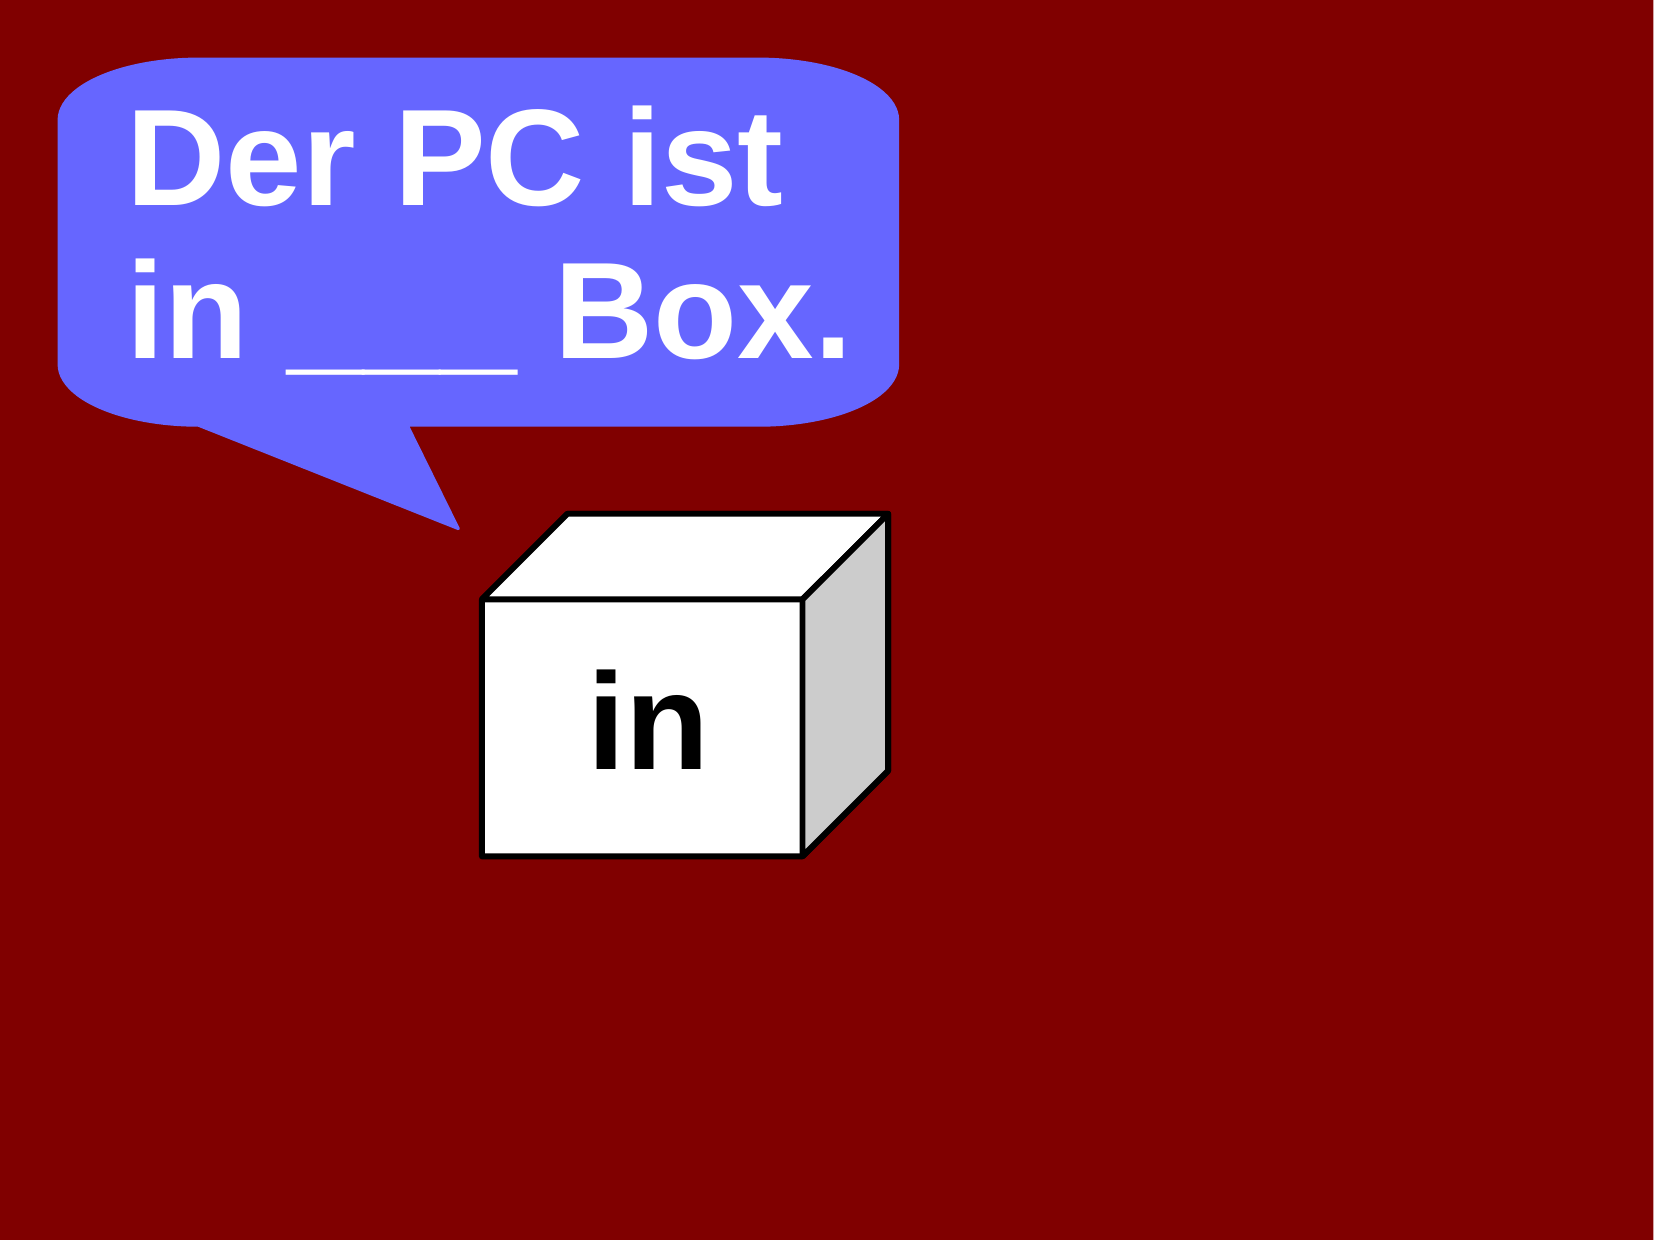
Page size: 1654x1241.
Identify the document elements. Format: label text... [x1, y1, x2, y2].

text_box [59, 59, 878, 529]
text_box in [572, 637, 727, 807]
text_box [481, 513, 889, 857]
text_box Der PC ist in ___ Box. [112, 73, 886, 396]
text_box [886, 95, 898, 389]
